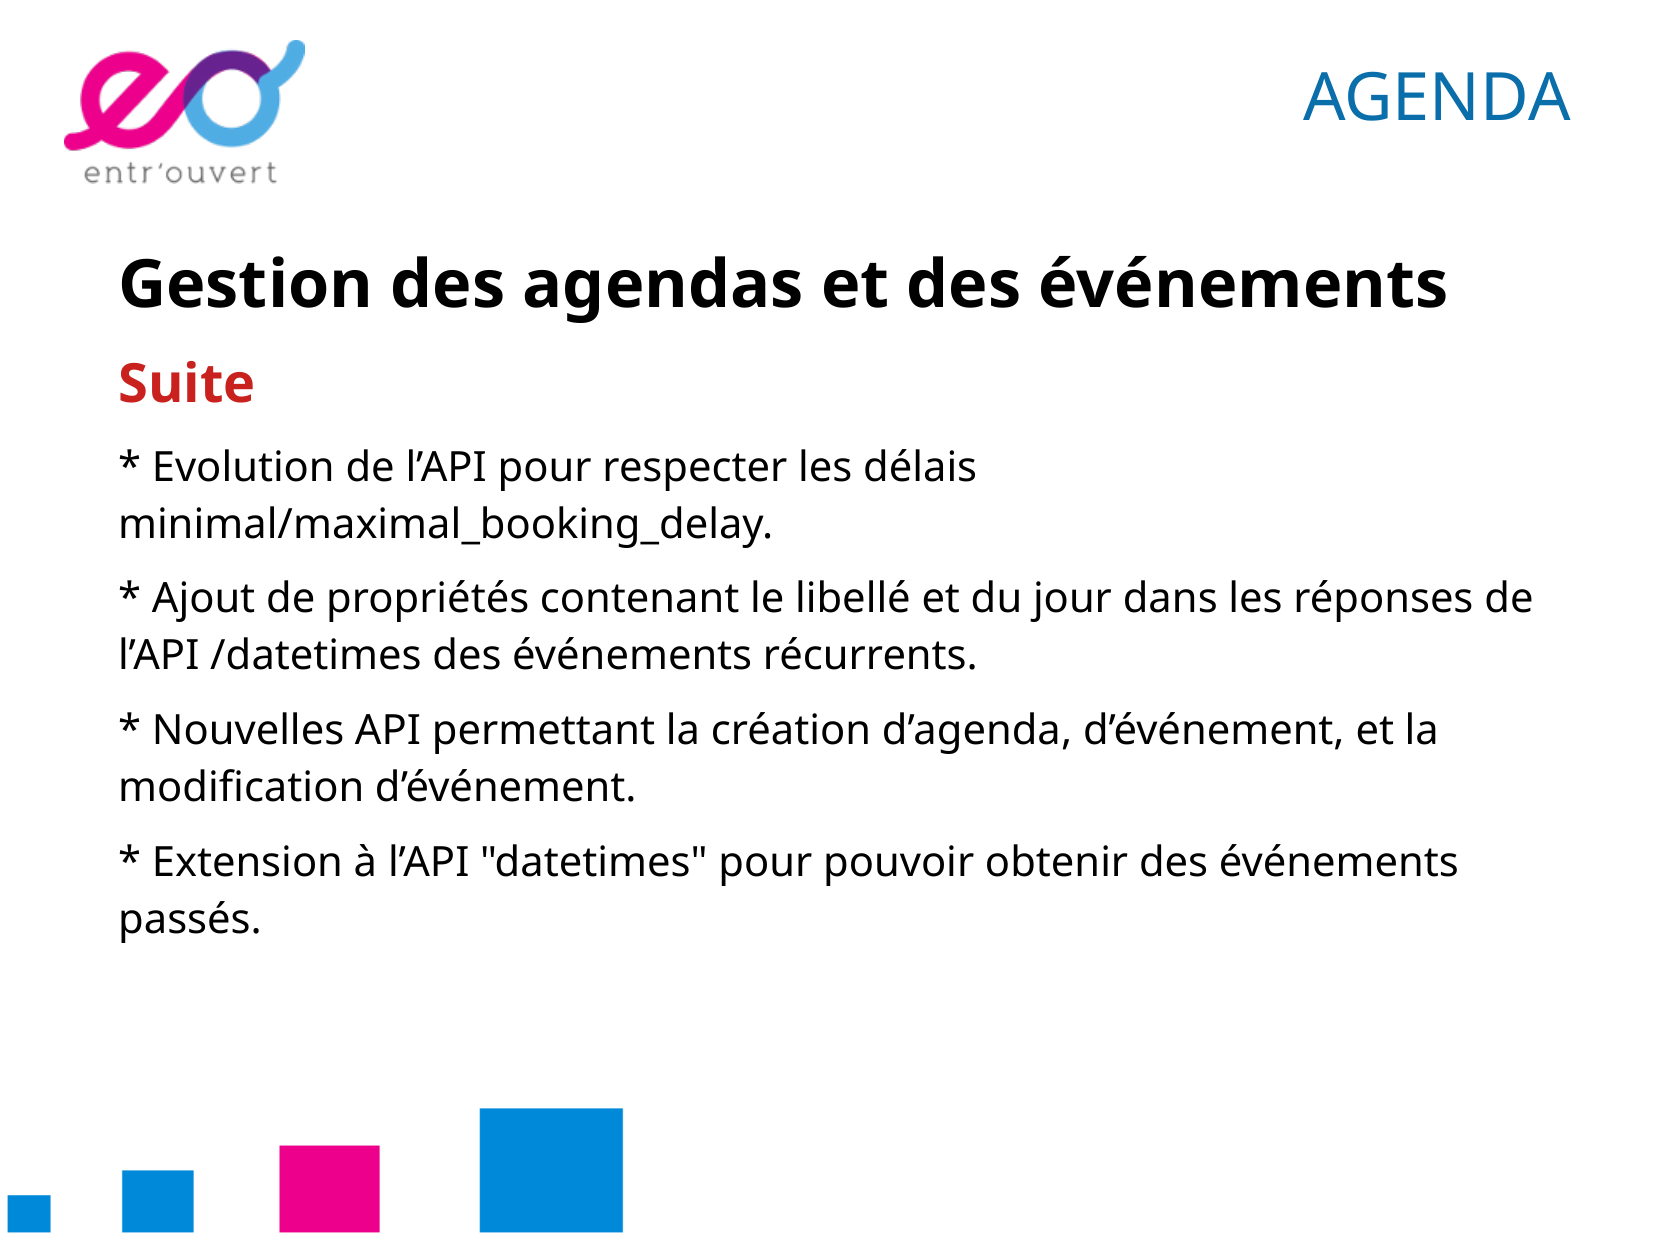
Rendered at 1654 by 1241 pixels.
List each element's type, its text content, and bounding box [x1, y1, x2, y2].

title Agenda [354, 49, 1571, 257]
text_box Gestion des agendas et des événements Suite * Evolution de l’API pour respecter les délais minimal/maximal_booking_delay. * Ajout de propriétés contenant le libellé et du jour dans les réponses de l’API /datetimes des événements récurrents. * Nouvelles API permettant la création d’agenda, d’événement, et la modification d’événement. * Extension à l’API "datetimes" pour pouvoir obtenir des événements passés. [118, 236, 1595, 1089]
picture [5, 1106, 626, 1235]
picture [64, 40, 305, 184]
